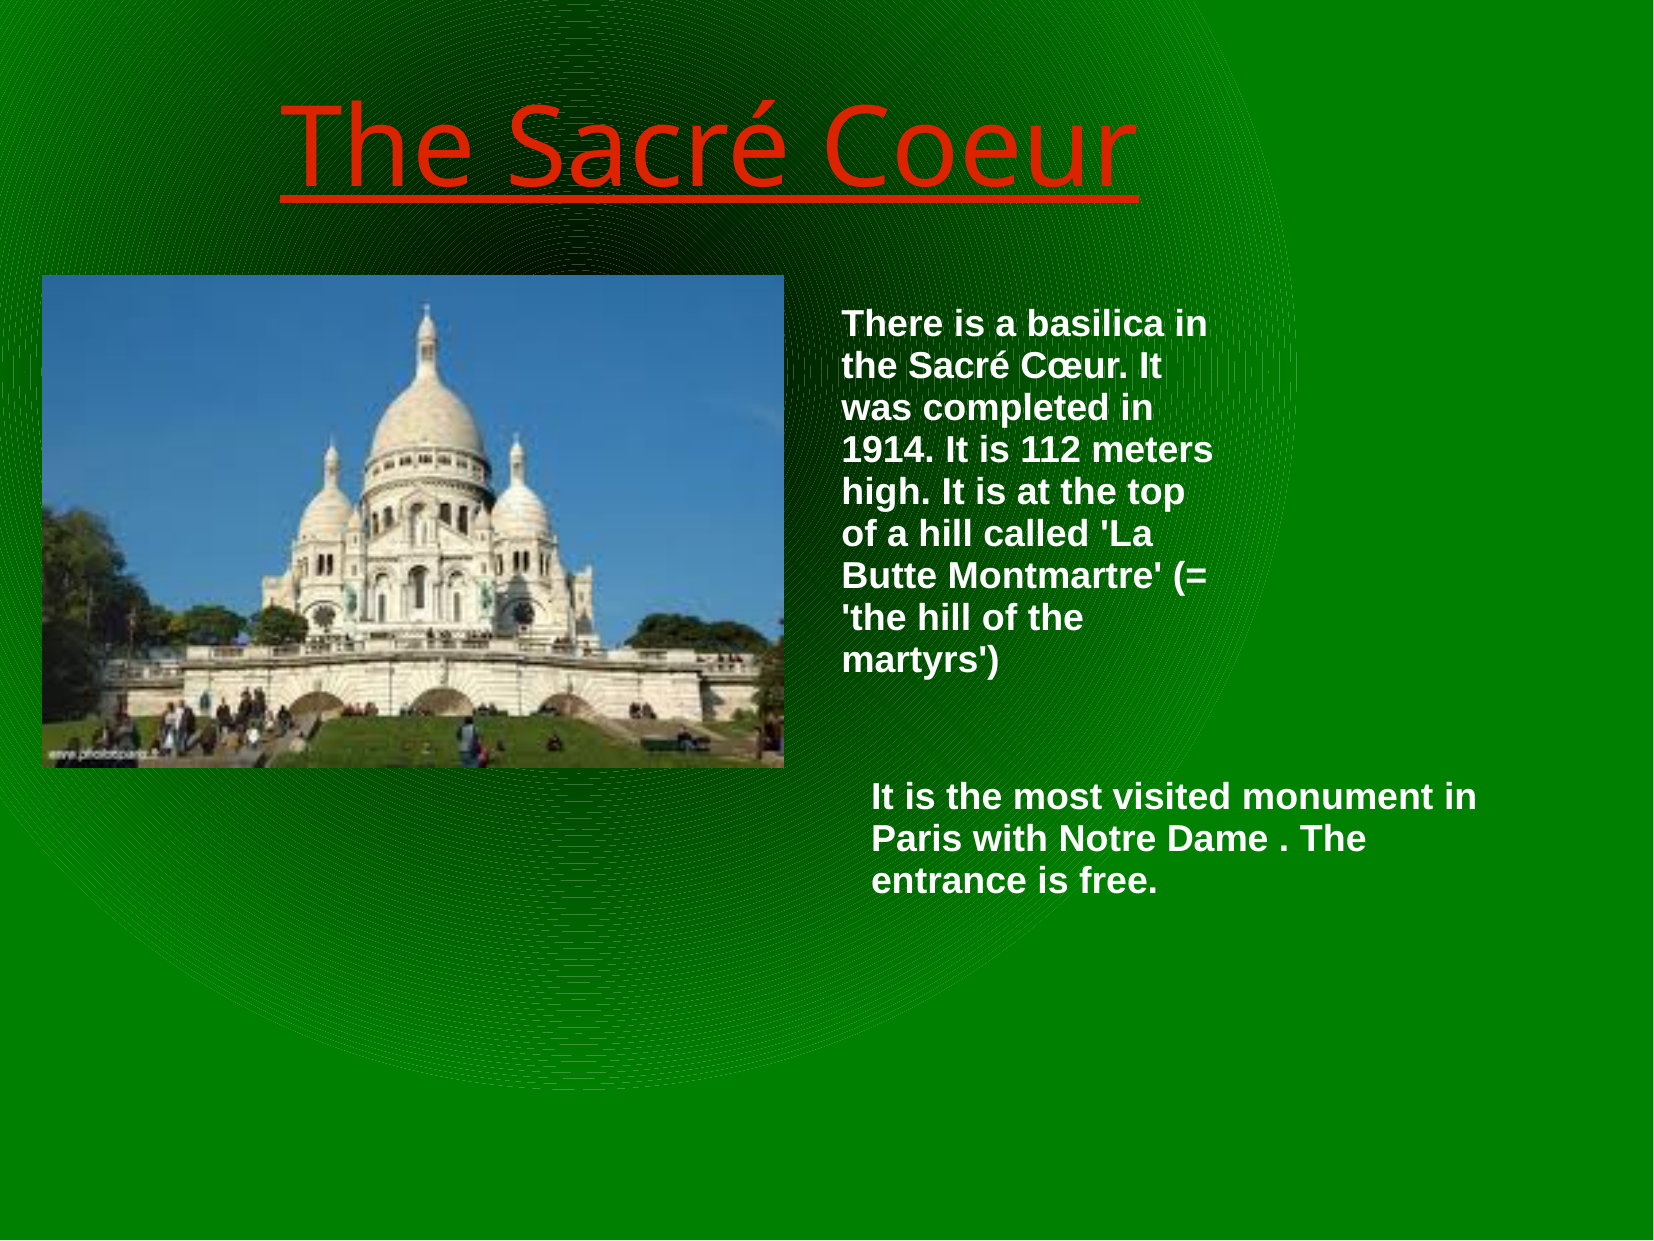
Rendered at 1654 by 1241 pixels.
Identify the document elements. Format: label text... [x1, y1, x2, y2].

text_box It is the most visited monument in Paris with Notre Dame . The entrance is free. [856, 767, 1506, 945]
text_box There is a basilica in the Sacré Cœur. It was completed in 1914. It is 112 meters high. It is at the top of a hill called 'La Butte Montmartre' (= 'the hill of the martyrs') [826, 295, 1241, 700]
picture [42, 275, 784, 768]
text_box The Sacré Coeur [265, 59, 1329, 211]
